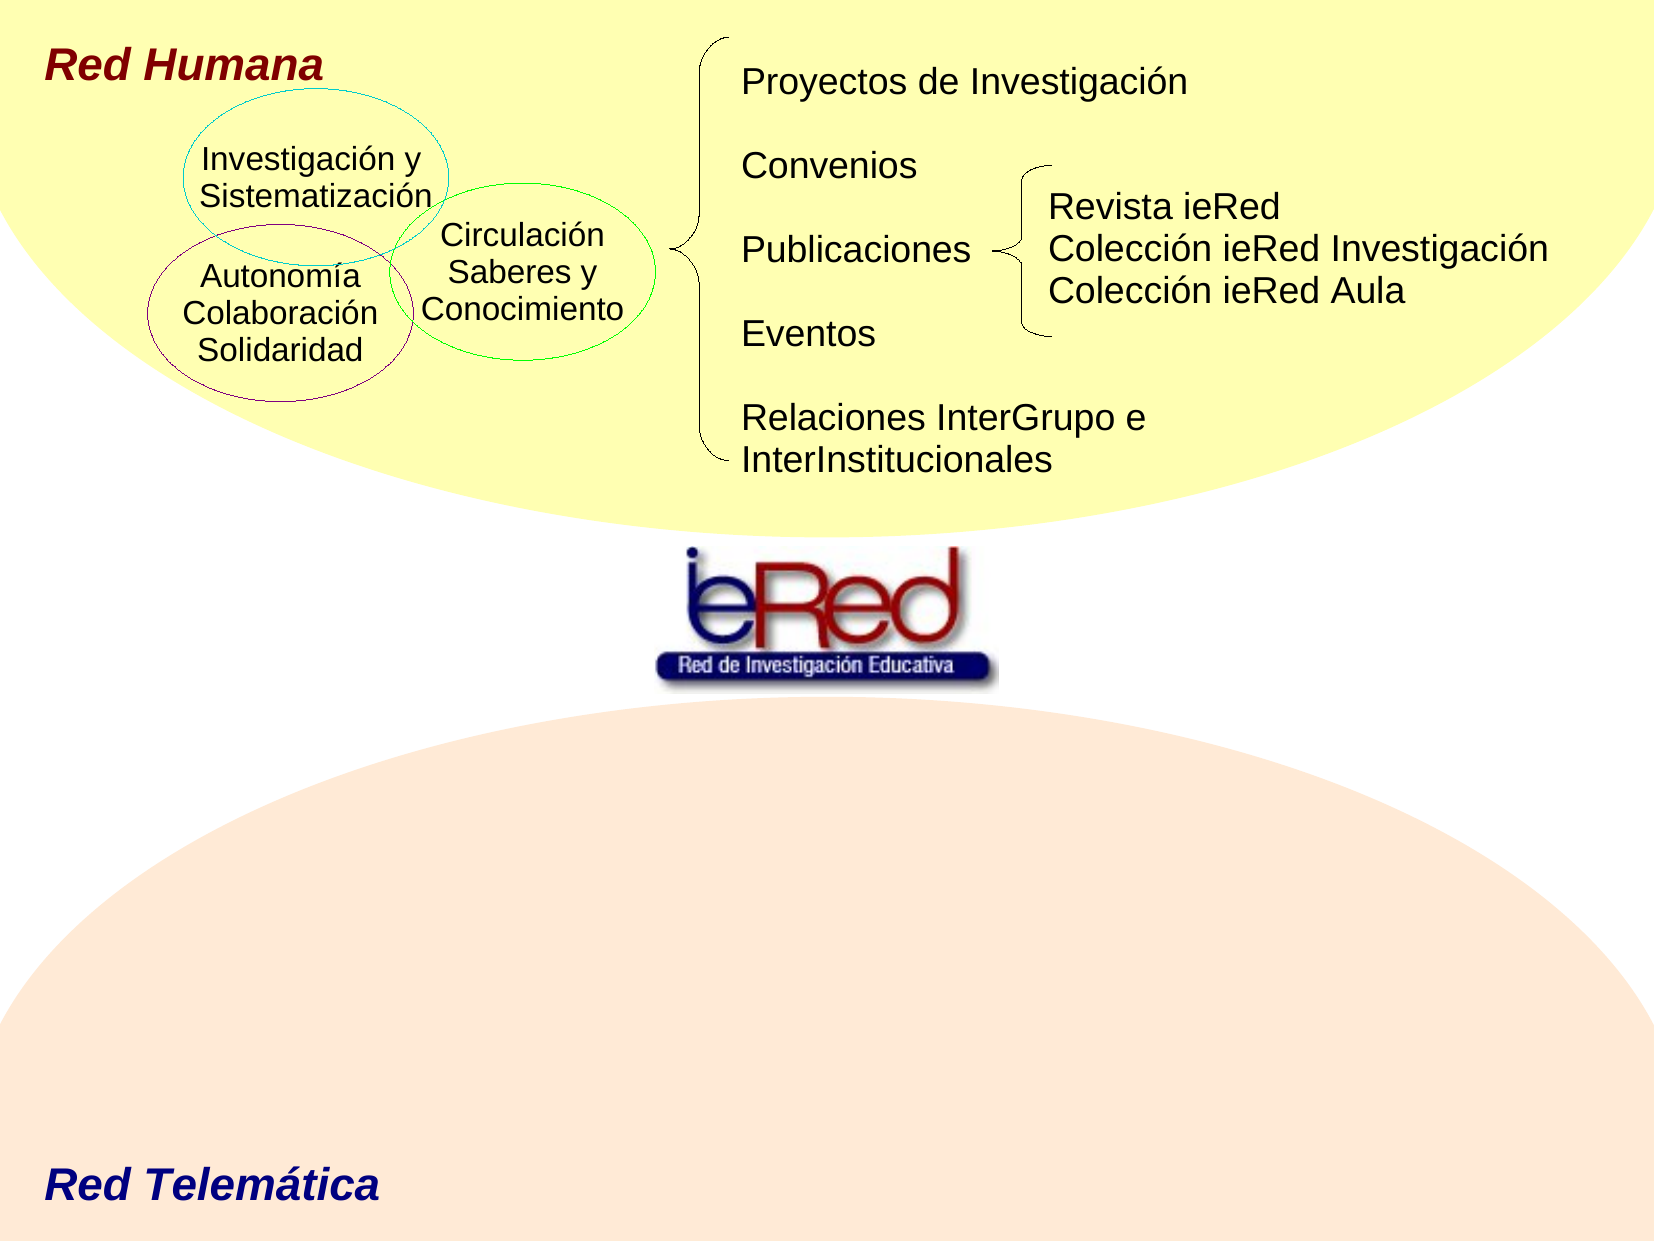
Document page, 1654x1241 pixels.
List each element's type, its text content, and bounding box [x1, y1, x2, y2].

text_box Red Telemática [29, 1151, 396, 1218]
text_box Red Humana [29, 31, 340, 98]
text_box Investigación y Sistematización [183, 88, 449, 266]
text_box [1241, 319, 1565, 483]
text_box Revista ieRed Colección ieRed Investigación Colección ieRed Aula [1033, 178, 1595, 319]
text_box Proyectos de Investigación Convenios Publicaciones Eventos Relaciones InterGrupo e InterInstitucionales [726, 53, 1241, 488]
text_box Circulación Saberes y Conocimiento [389, 183, 656, 361]
text_box Autonomía Colaboración Solidaridad [147, 235, 413, 402]
picture [654, 546, 999, 695]
text_box [0, 0, 1654, 538]
text_box [0, 696, 1654, 1241]
